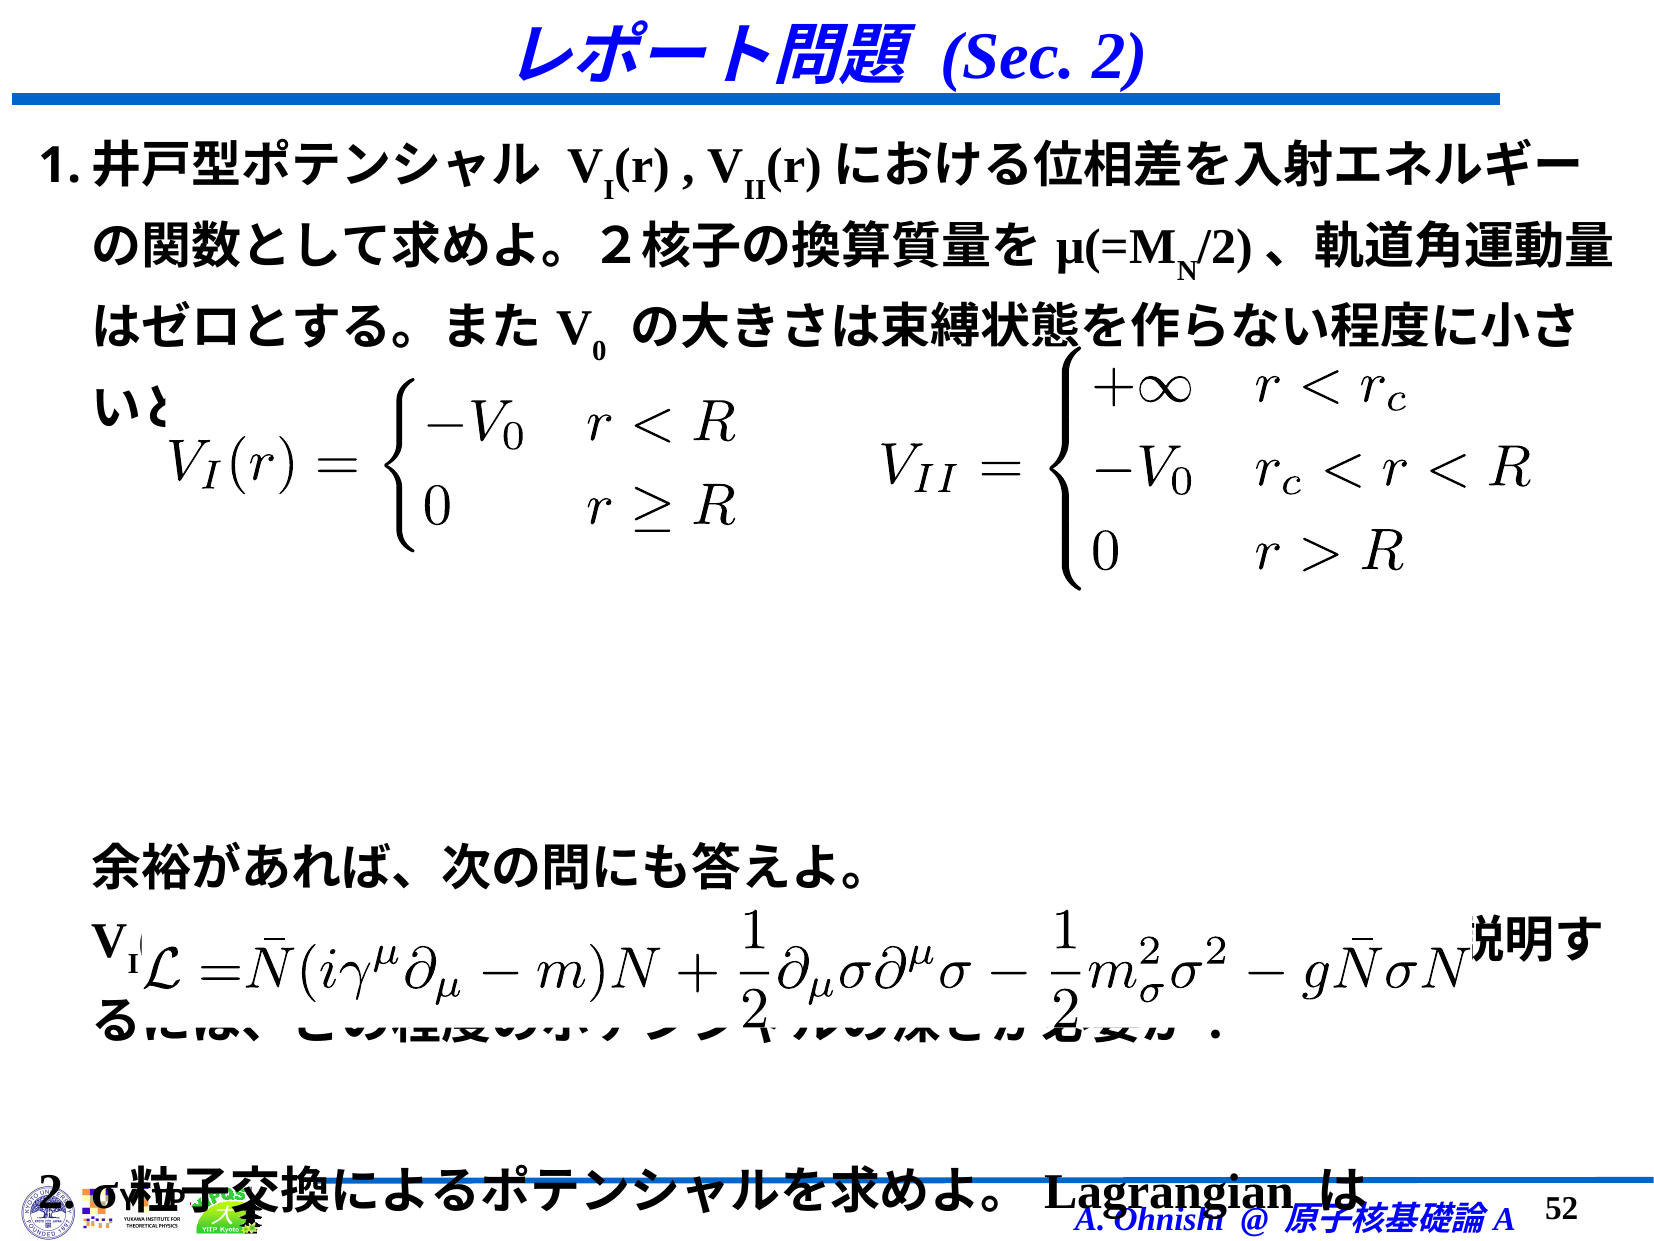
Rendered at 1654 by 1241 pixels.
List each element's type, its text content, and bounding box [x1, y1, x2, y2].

picture [20, 1185, 76, 1241]
picture [100, 1188, 108, 1206]
text_box [141, 909, 1473, 1028]
title レポート問題 (Sec. 2) [0, 0, 1654, 99]
text_box [165, 377, 736, 553]
text_box [877, 346, 1532, 591]
picture [77, 1184, 263, 1234]
list 井戸型ポテンシャル VI(r) , VII(r)における位相差を入射エネルギーの関数として求めよ。２核子の換算質量をμ(=MN/2)、軌道角運動量はゼロとする。またV0 の大きさは束縛状態を作らない程度に小さいとする。 余裕があれば、次の問にも答えよ。 VI(r), R=1 fmの場合、重陽子の束縛エネルギー (2.2 MeV) を説明するには、どの程度のポテンシャルの深さが必要か？ σ粒子交換によるポテンシャルを求めよ。Lagrangian は と与えられるとする。運動量や運動量移行が核子の質量に比べて十分に小さいとする非相対論近似を用いて良い。 [20, 124, 1621, 1184]
